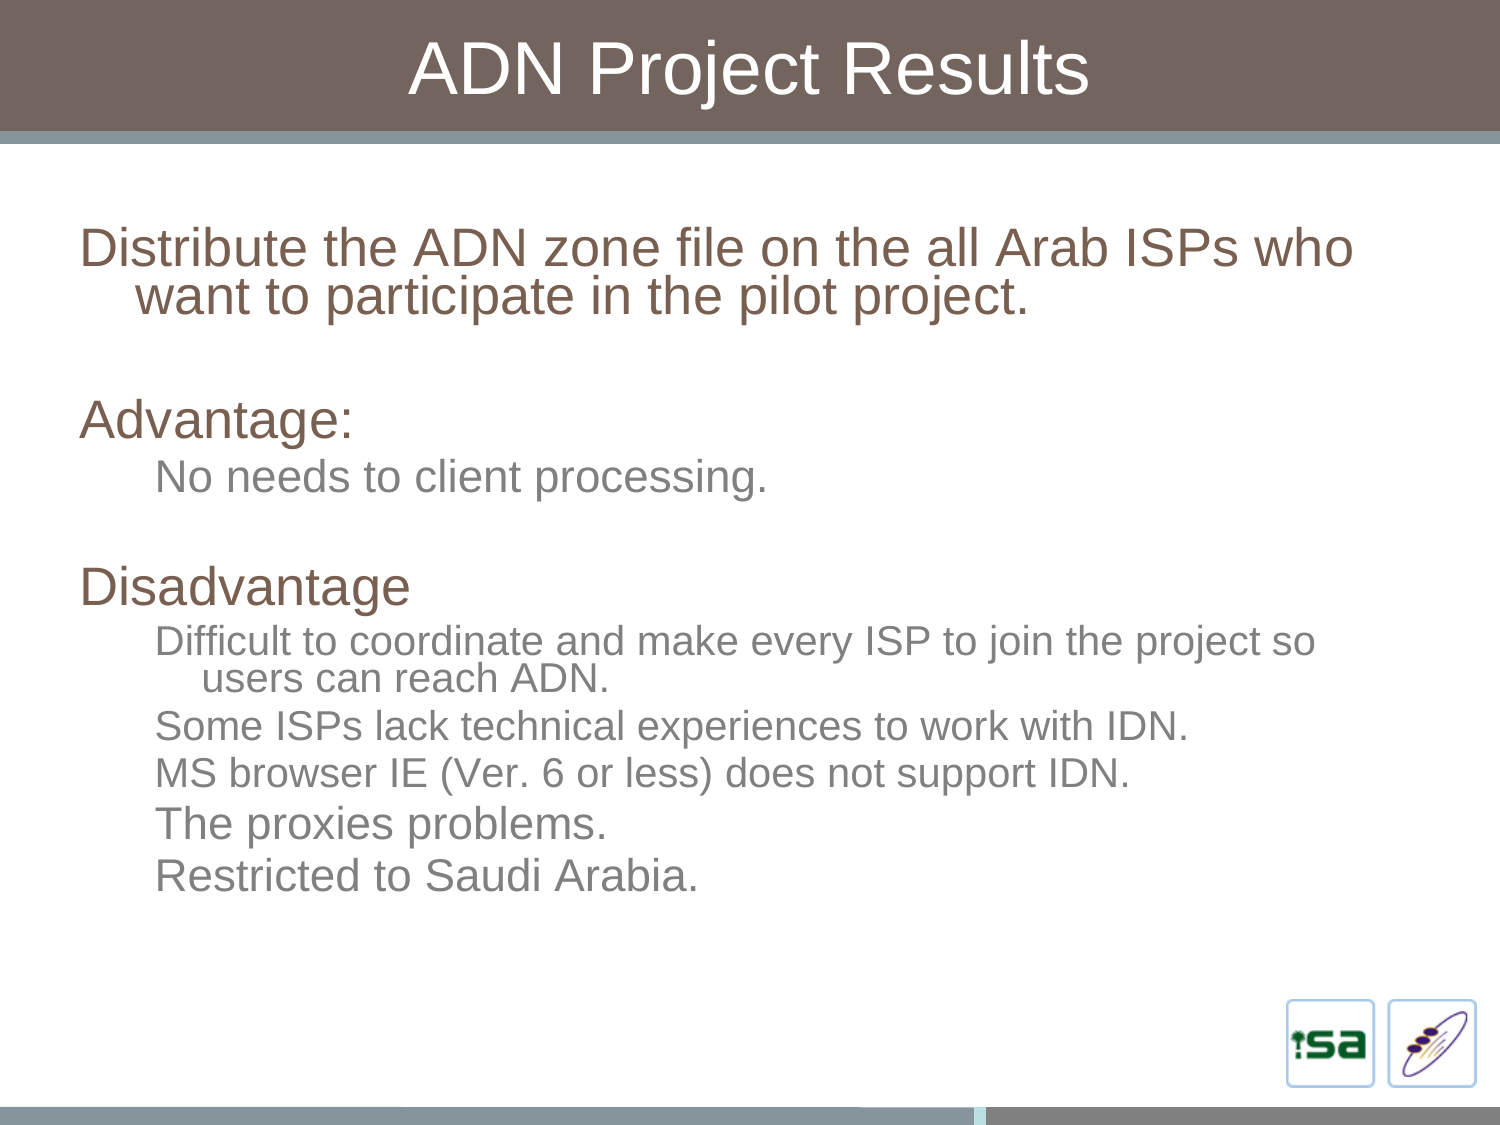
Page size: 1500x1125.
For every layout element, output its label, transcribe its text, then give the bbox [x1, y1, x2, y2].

text_box ADN Project Results [0, 0, 1500, 131]
list Distribute the ADN zone file on the all Arab ISPs who want to participate in the pilot project. Advantage: No needs to client processing. Disadvantage Difficult to coordinate and make every ISP to join the project so users can reach ADN. Some ISPs lack technical experiences to work with IDN. MS browser IE (Ver. 6 or less) does not support IDN. The proxies problems. Restricted to Saudi Arabia. [64, 220, 1415, 1004]
picture [1286, 999, 1477, 1088]
